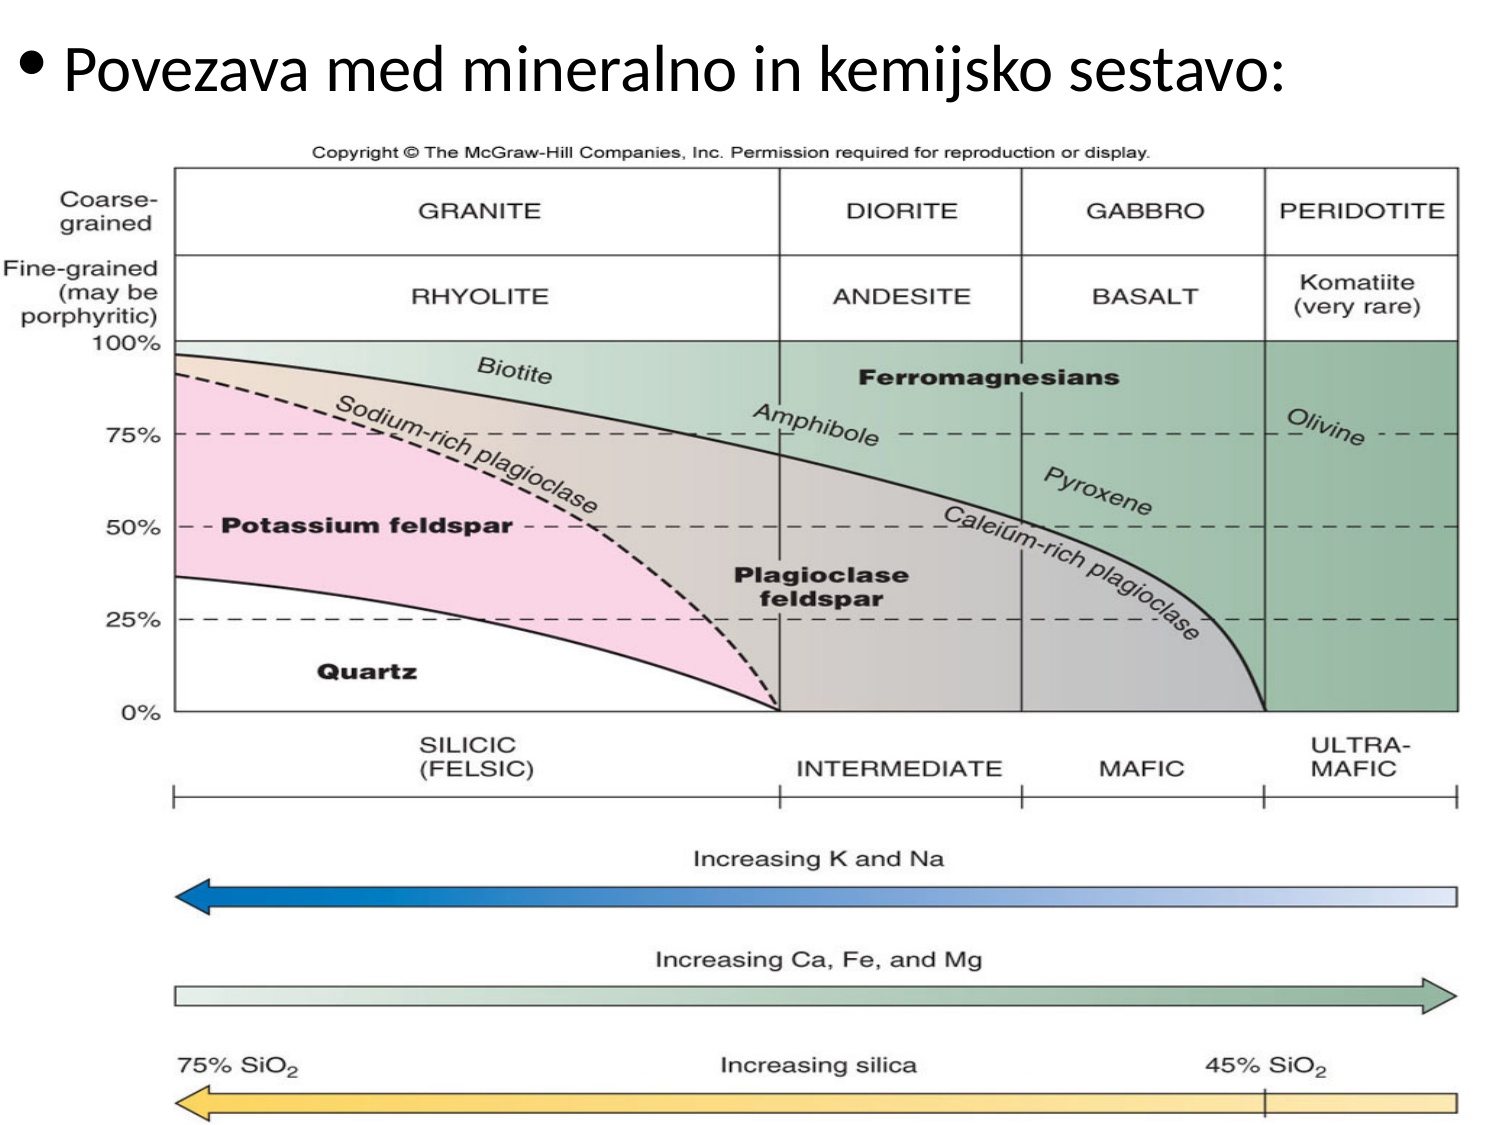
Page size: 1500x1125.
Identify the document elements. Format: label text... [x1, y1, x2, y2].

title Povezava med mineralno in kemijsko sestavo: [0, 0, 1500, 130]
text_box [0, 137, 1463, 1125]
